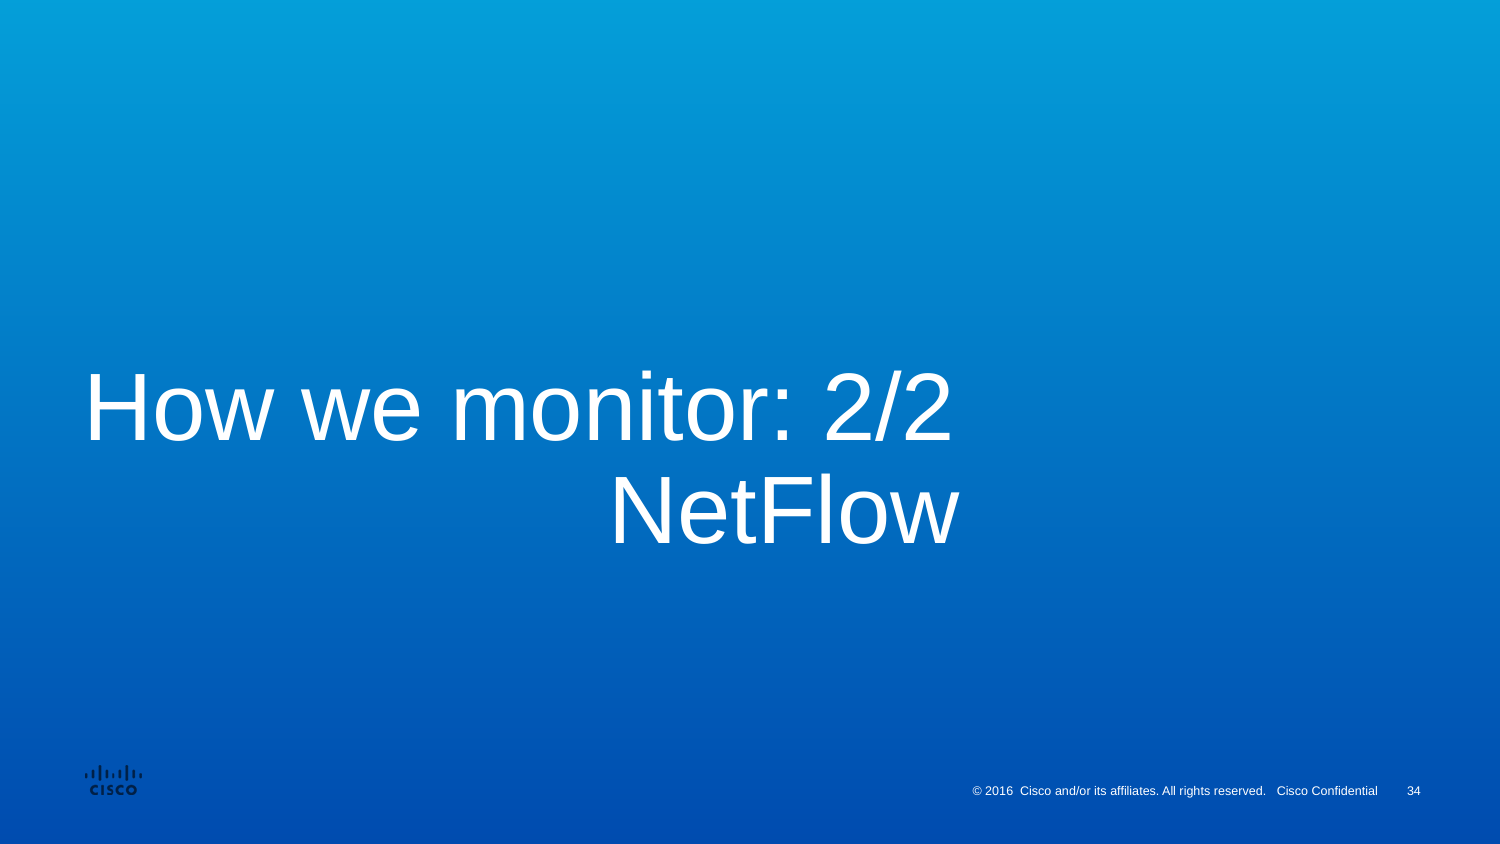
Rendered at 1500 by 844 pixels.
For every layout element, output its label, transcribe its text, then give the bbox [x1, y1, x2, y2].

title How we monitor: 2/2 NetFlow [68, 150, 1315, 572]
